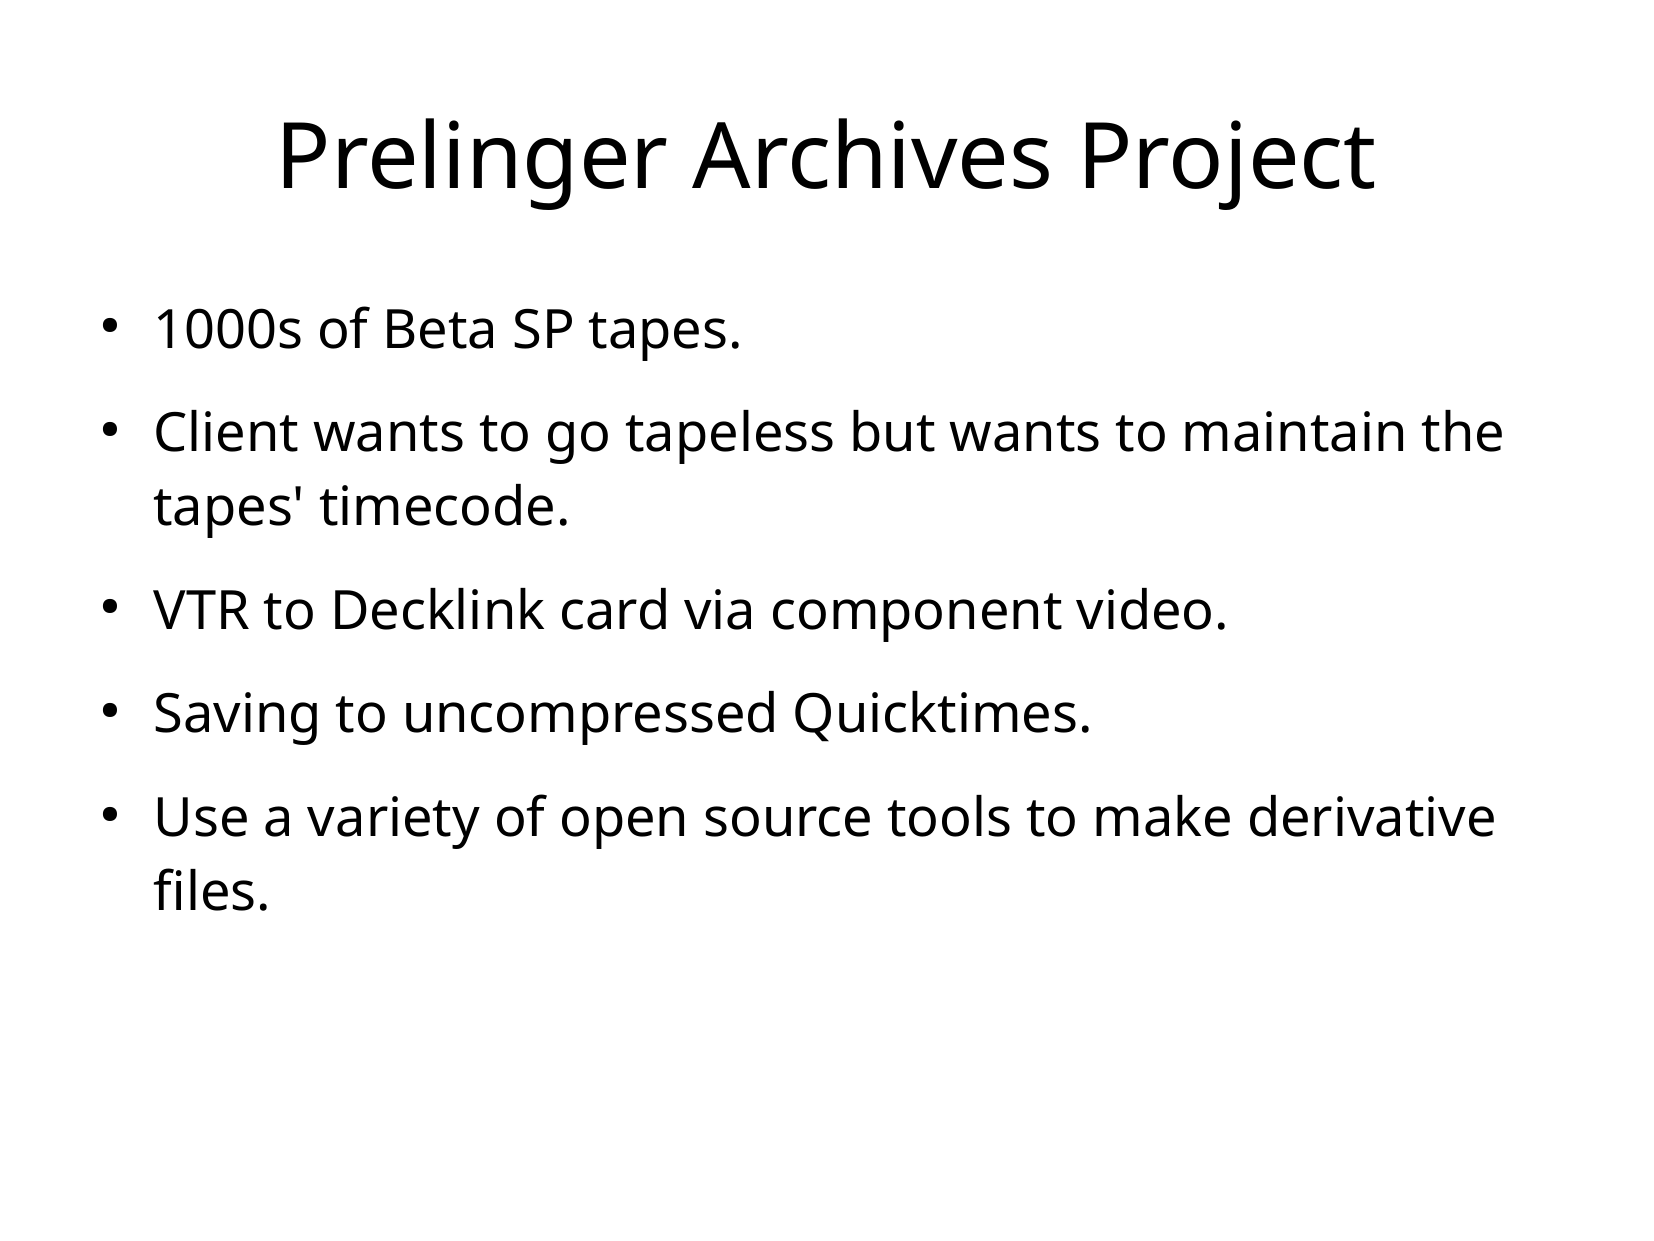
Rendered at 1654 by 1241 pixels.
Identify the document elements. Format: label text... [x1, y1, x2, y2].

list 1000s of Beta SP tapes. Client wants to go tapeless but wants to maintain the tapes' timecode. VTR to Decklink card via component video. Saving to uncompressed Quicktimes. Use a variety of open source tools to make derivative files. [82, 290, 1571, 1094]
title Prelinger Archives Project [82, 56, 1571, 250]
